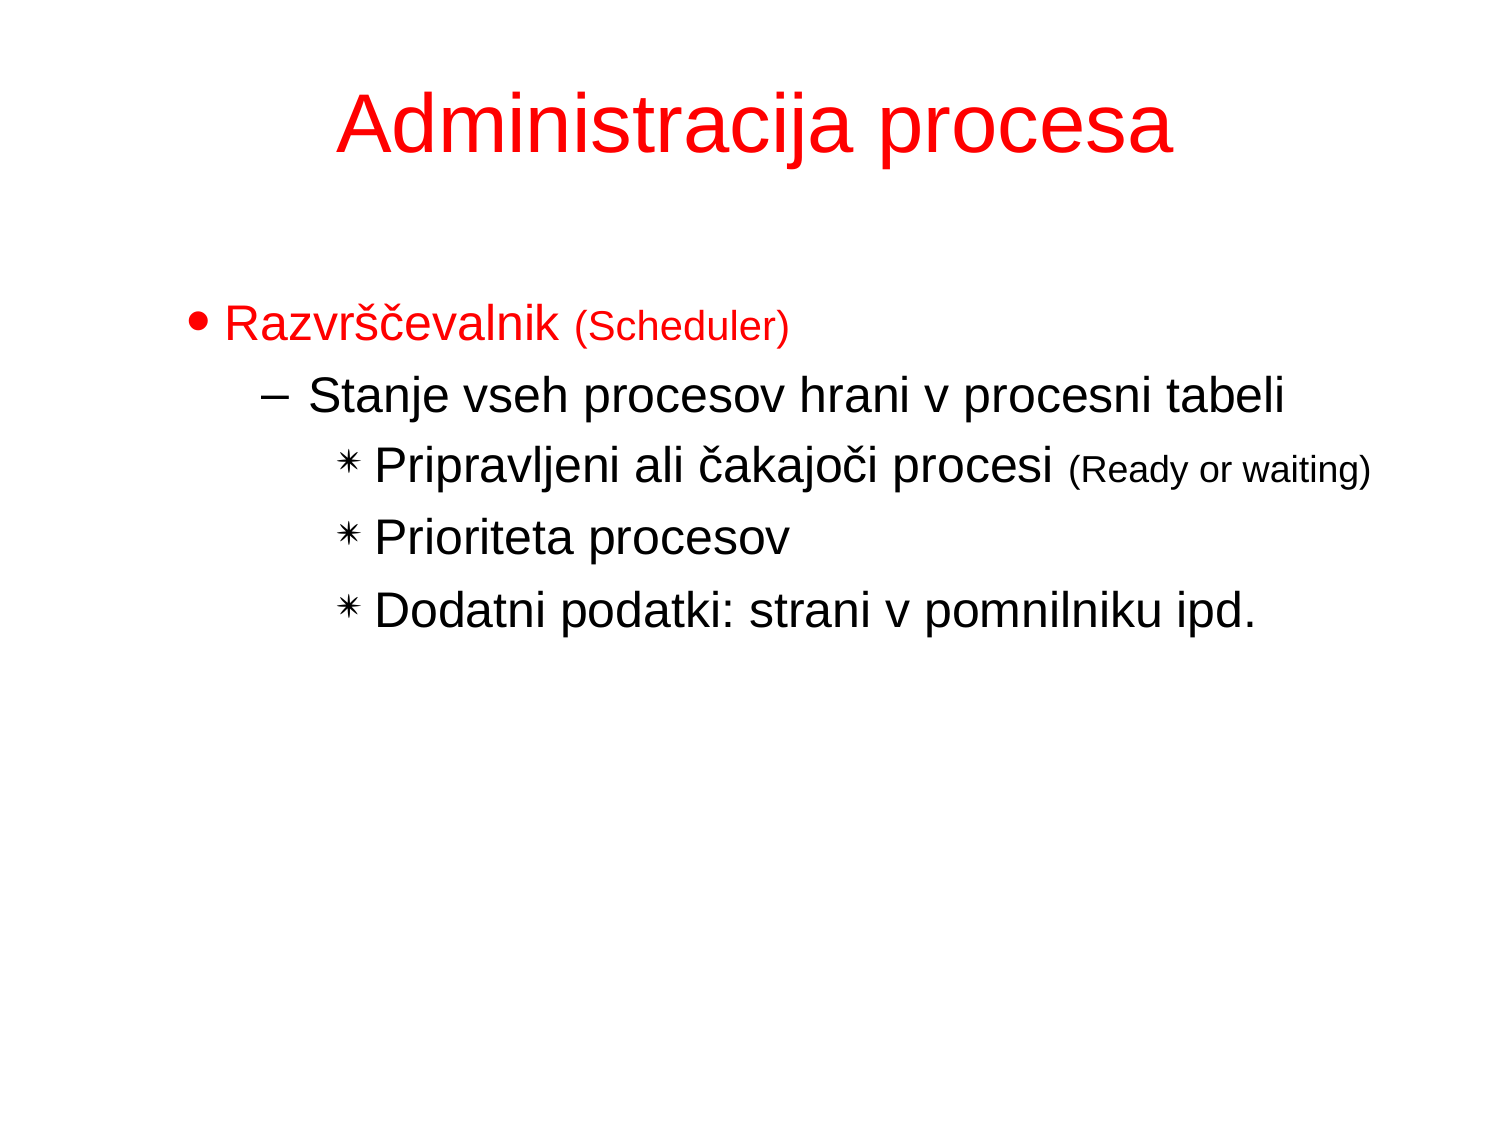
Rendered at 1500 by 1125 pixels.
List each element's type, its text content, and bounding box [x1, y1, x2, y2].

title Administracija procesa [190, 61, 1321, 177]
list Razvrščevalnik (Scheduler) Stanje vseh procesov hrani v procesni tabeli Pripravljeni ali čakajoči procesi (Ready or waiting) Prioriteta procesov Dodatni podatki: strani v pomnilniku ipd. [171, 282, 1436, 958]
